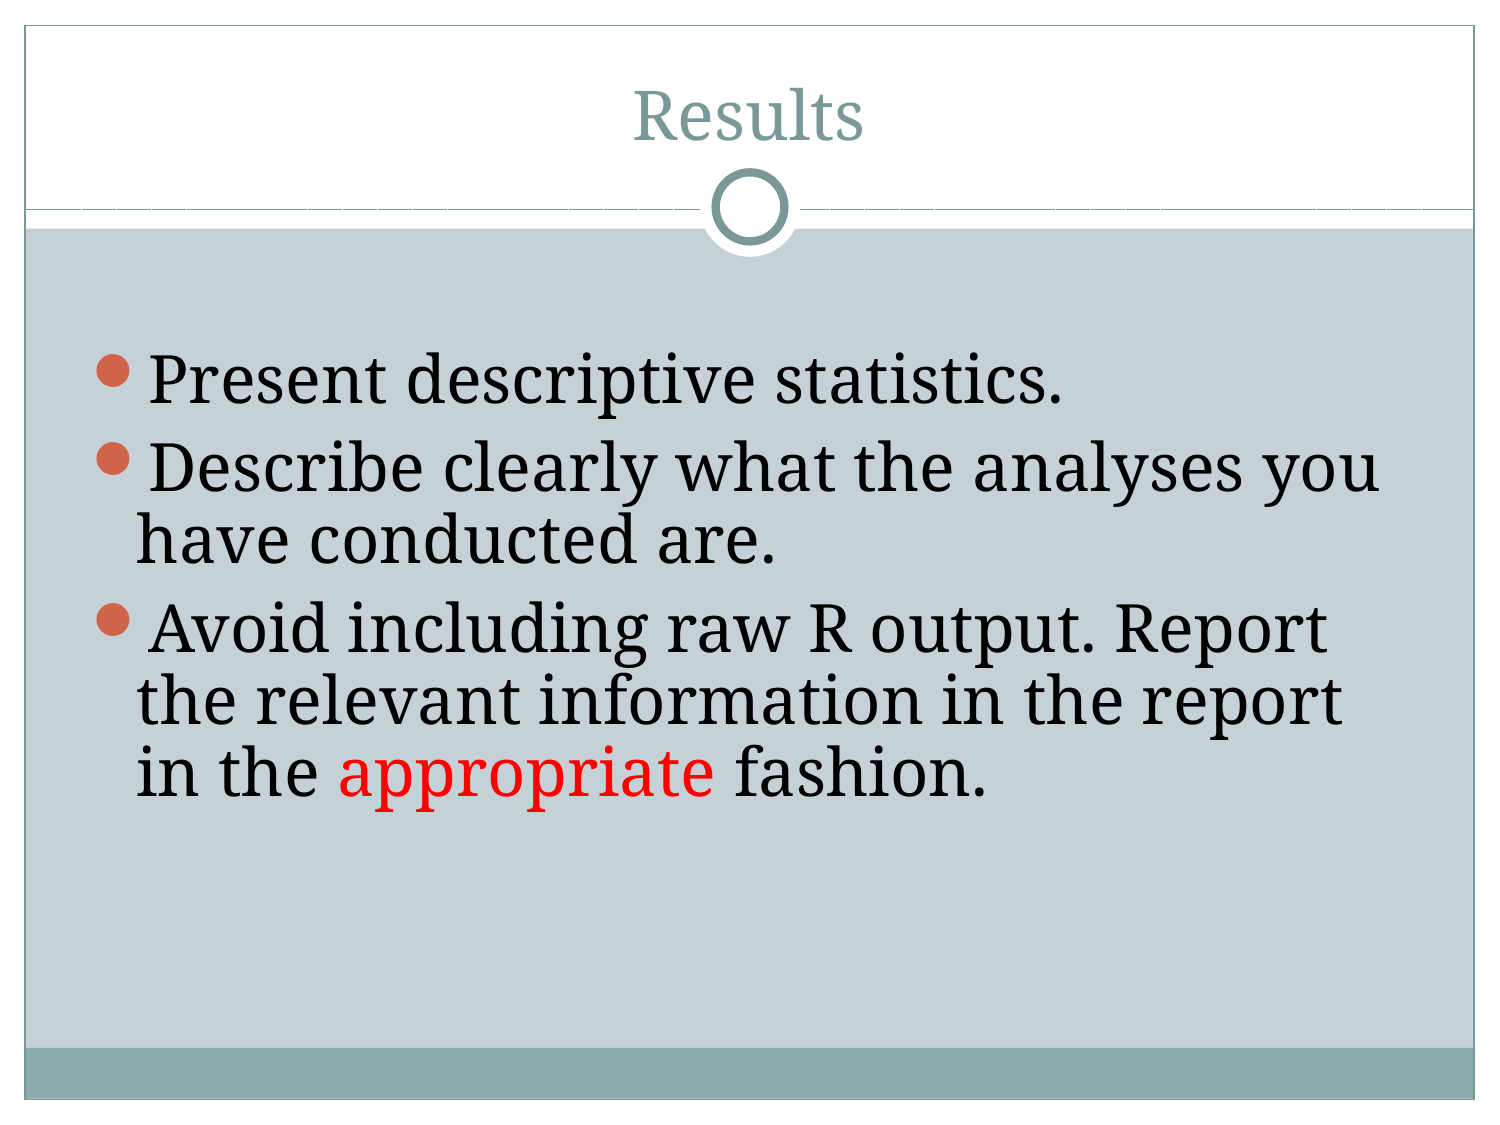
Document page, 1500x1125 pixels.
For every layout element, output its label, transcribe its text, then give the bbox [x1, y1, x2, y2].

list Present descriptive statistics. Describe clearly what the analyses you have conducted are. Avoid including raw R output. Report the relevant information in the report in the appropriate fashion. [76, 337, 1427, 875]
title Results [49, 37, 1450, 162]
